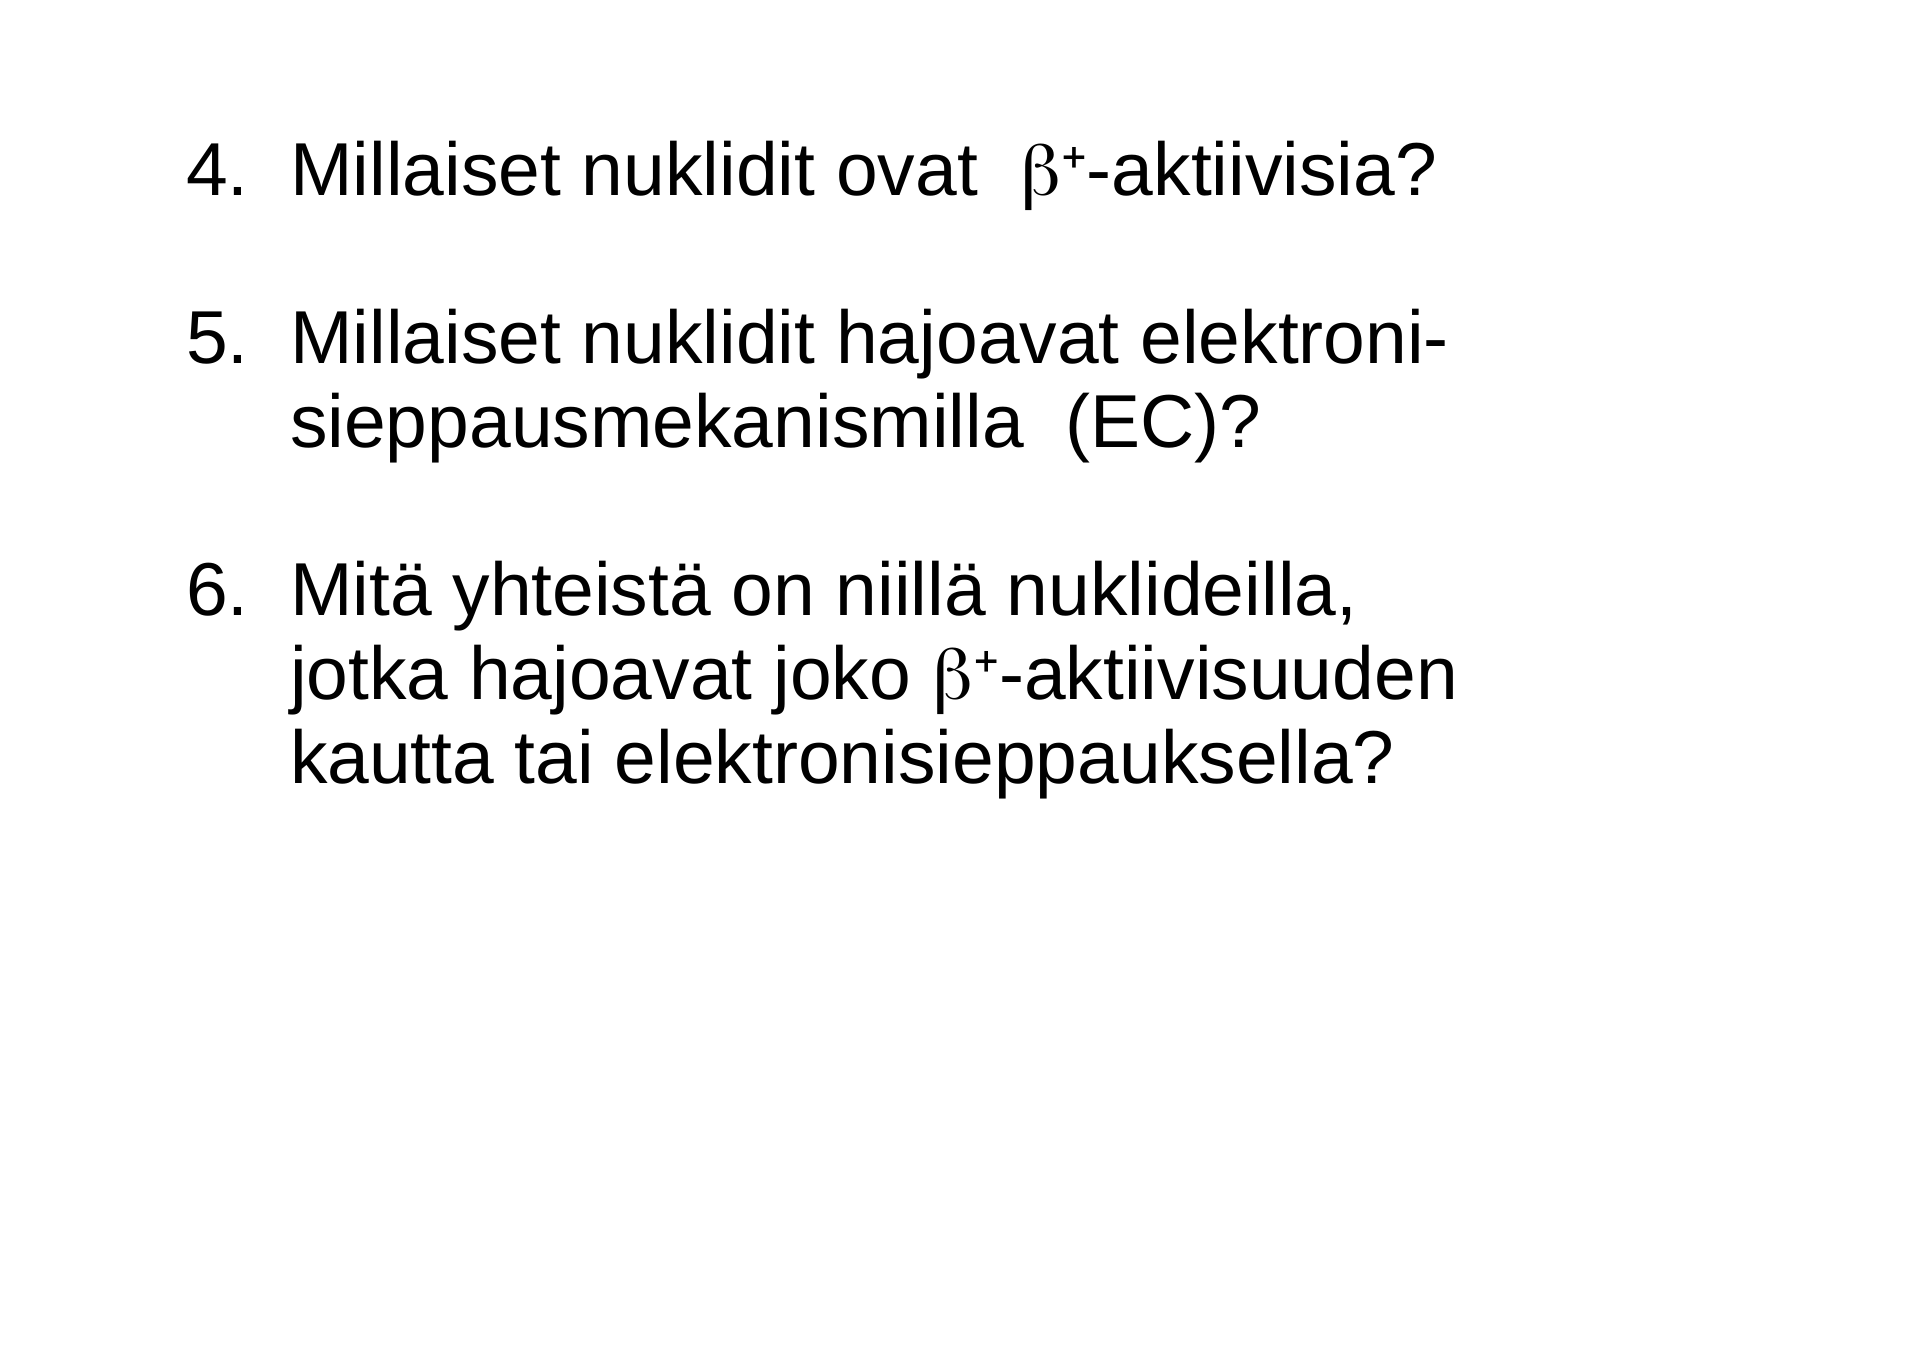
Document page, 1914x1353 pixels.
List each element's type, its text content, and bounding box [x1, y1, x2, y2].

text_box 4. Millaiset nuklidit ovat b+-aktiivisia? 5. Millaiset nuklidit hajoavat elektroni- sieppausmekanismilla (EC)? 6. Mitä yhteistä on niillä nuklideilla, jotka hajoavat joko b+-aktiivisuuden kautta tai elektronisieppauksella? [171, 119, 1722, 1353]
